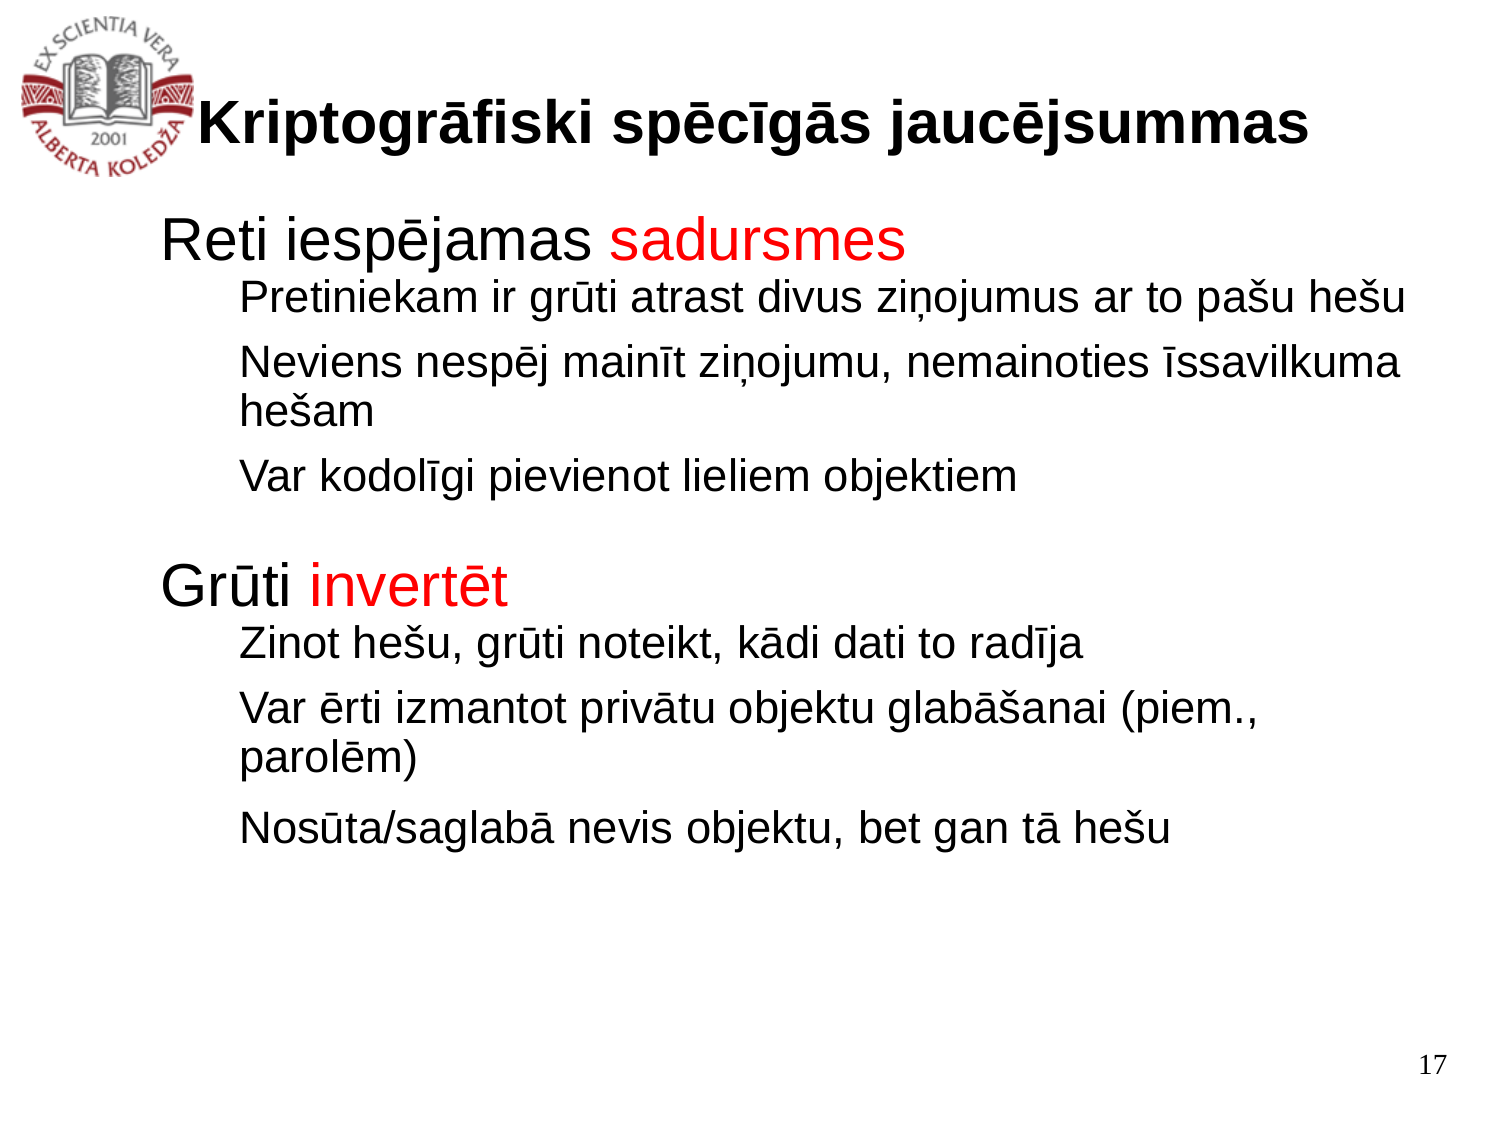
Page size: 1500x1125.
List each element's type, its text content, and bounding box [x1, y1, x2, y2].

list Reti iespējamas sadursmes Pretiniekam ir grūti atrast divus ziņojumus ar to pašu hešu Neviens nespēj mainīt ziņojumu, nemainoties īssavilkuma hešam Var kodolīgi pievienot lieliem objektiem Grūti invertēt Zinot hešu, grūti noteikt, kādi dati to radīja Var ērti izmantot privātu objektu glabāšanai (piem., parolēm) Nosūta/saglabā nevis objektu, bet gan tā hešu [74, 200, 1463, 1101]
picture [21, 16, 194, 177]
title Kriptogrāfiski spēcīgās jaucējsummas [49, 62, 1438, 175]
